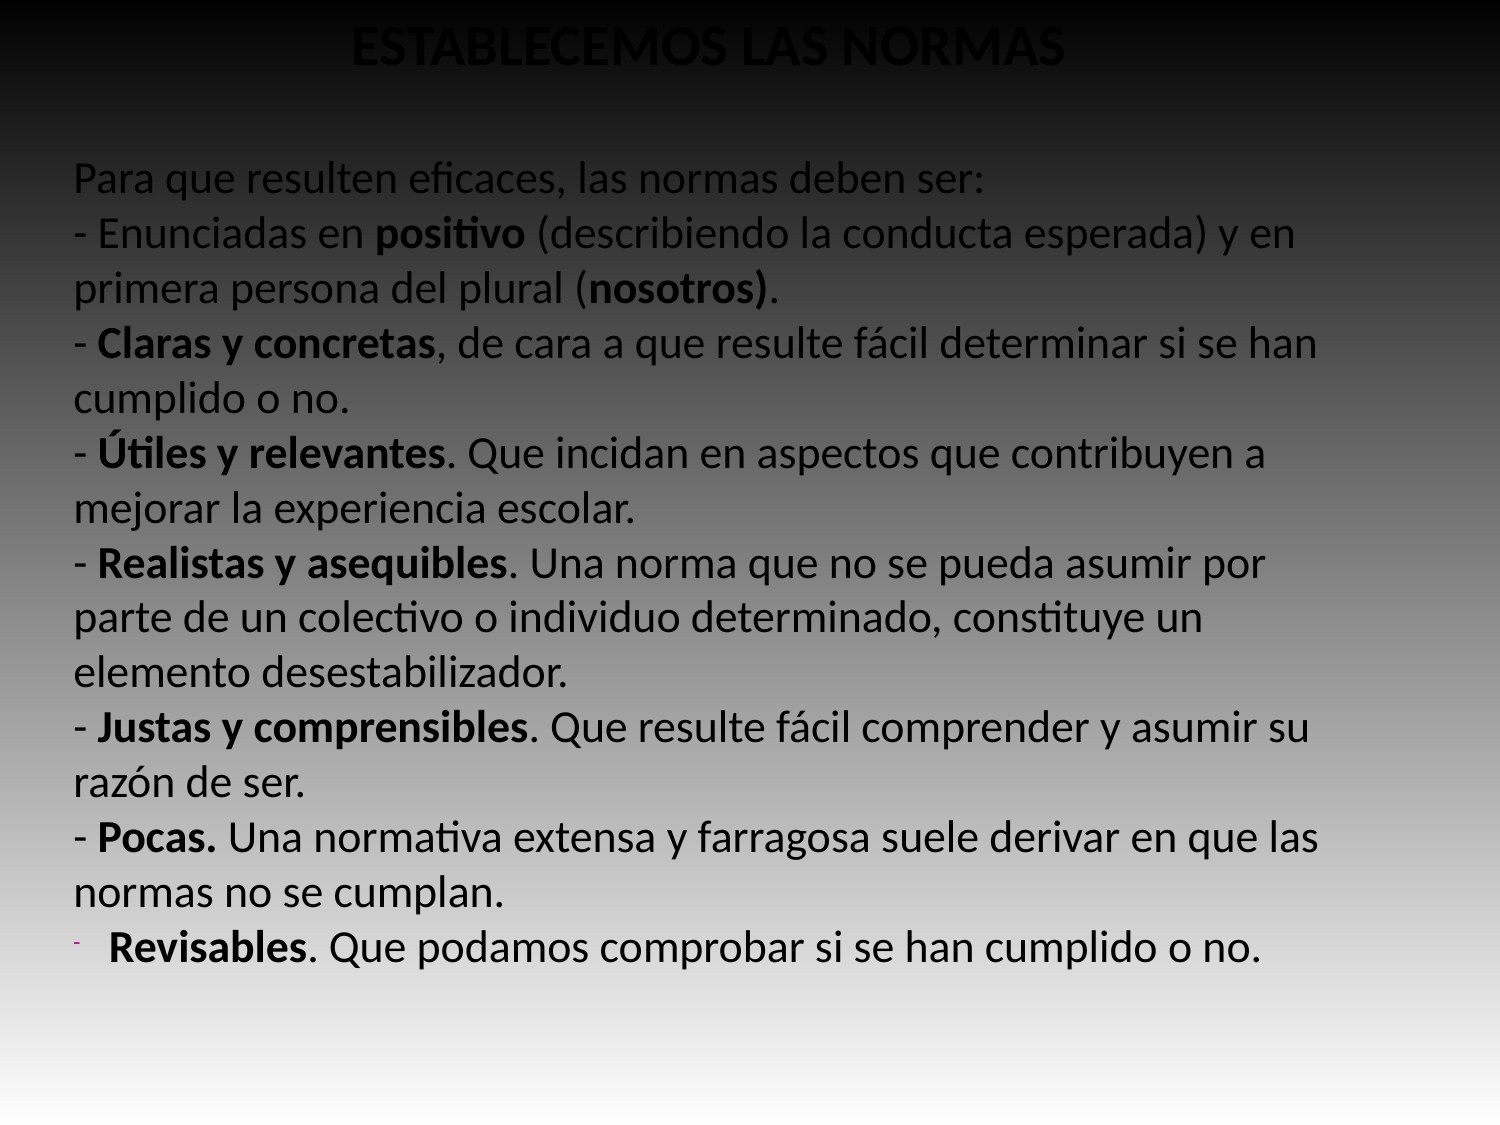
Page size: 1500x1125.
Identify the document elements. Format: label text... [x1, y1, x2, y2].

text_box ESTABLECEMOS LAS NORMAS Para que resulten eficaces, las normas deben ser: - Enunciadas en positivo (describiendo la conducta esperada) y en primera persona del plural (nosotros). - Claras y concretas, de cara a que resulte fácil determinar si se han cumplido o no. - Útiles y relevantes. Que incidan en aspectos que contribuyen a mejorar la experiencia escolar. - Realistas y asequibles. Una norma que no se pueda asumir por parte de un colectivo o individuo determinado, constituye un elemento desestabilizador. - Justas y comprensibles. Que resulte fácil comprender y asumir su razón de ser. - Pocas. Una normativa extensa y farragosa suele derivar en que las normas no se cumplan. Revisables. Que podamos comprobar si se han cumplido o no. [58, 0, 1360, 980]
